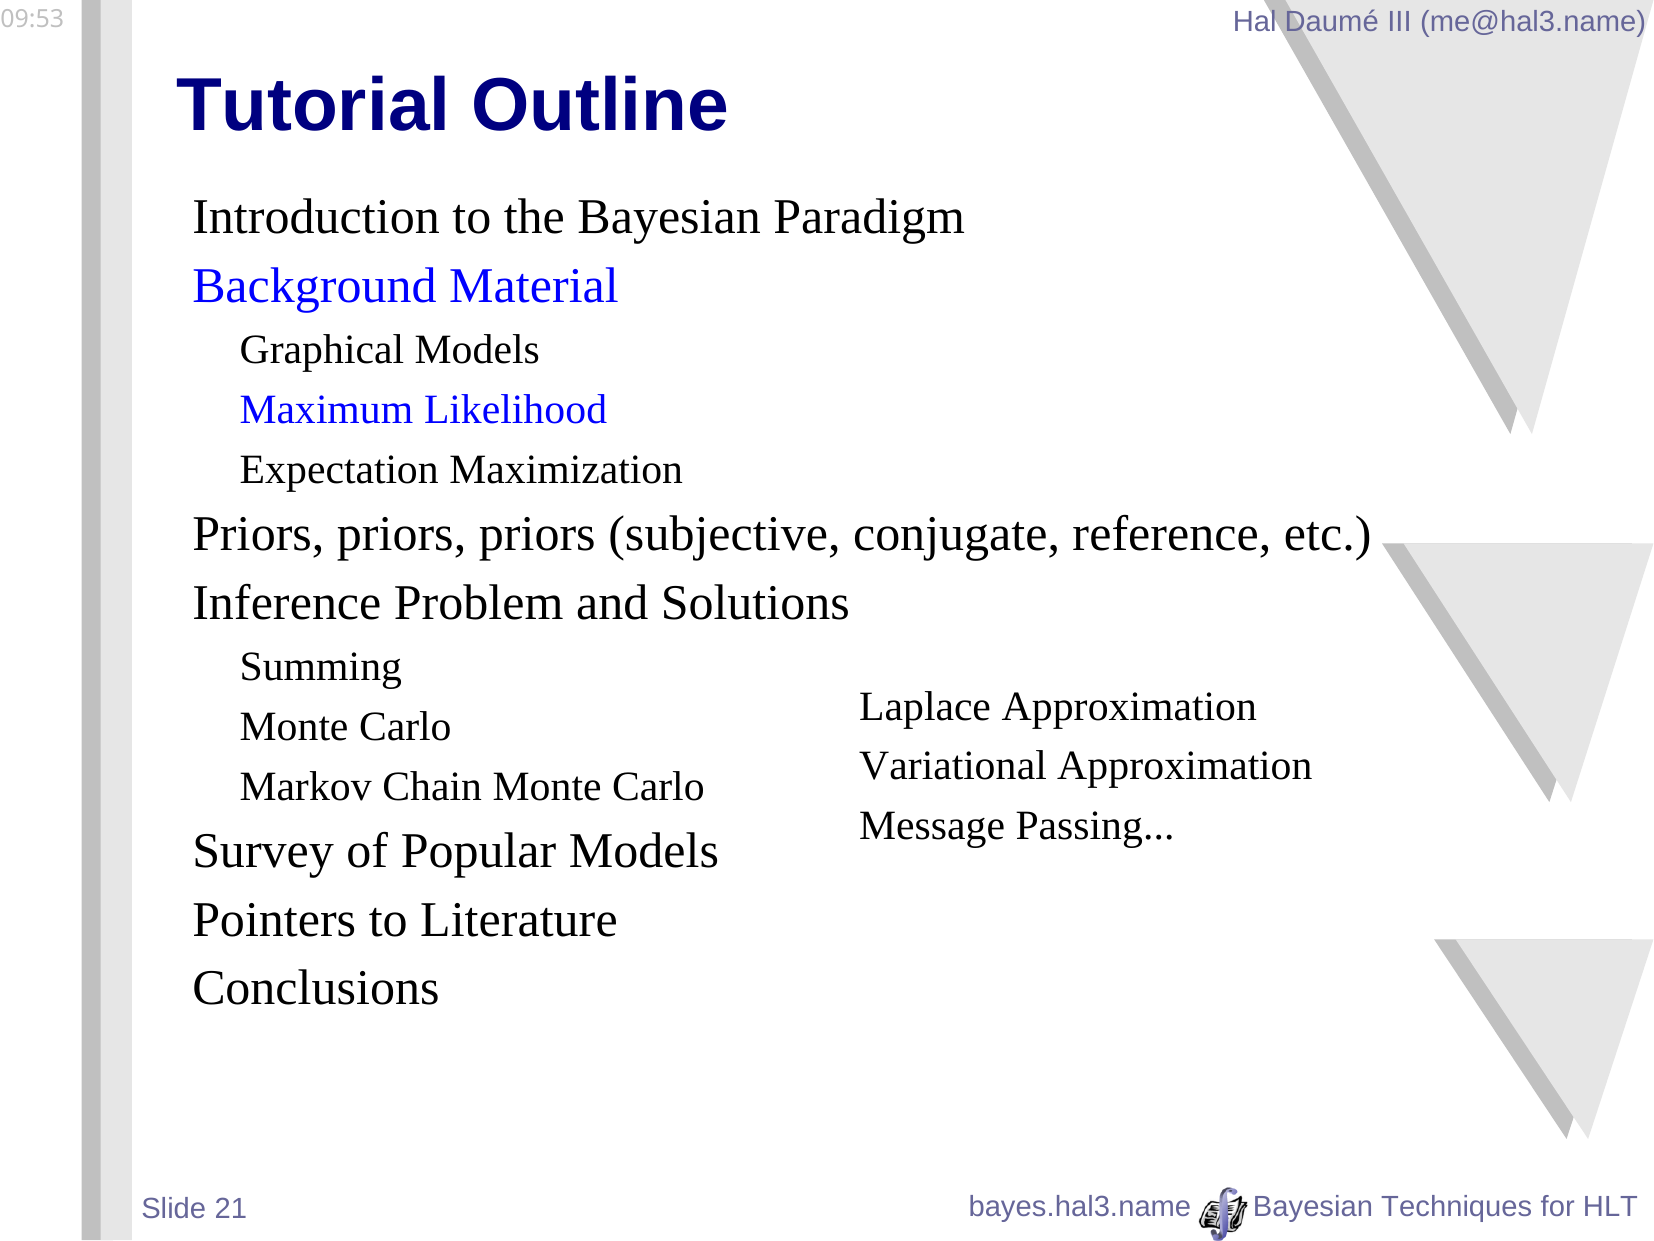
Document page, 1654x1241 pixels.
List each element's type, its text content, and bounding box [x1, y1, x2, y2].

title Tutorial Outline [176, 44, 1509, 166]
picture [1198, 1203, 1248, 1241]
list Laplace Approximation Variational Approximation Message Passing... [800, 682, 1516, 937]
list Introduction to the Bayesian Paradigm Background Material Graphical Models Maximum Likelihood Expectation Maximization Priors, priors, priors (subjective, conjugate, reference, etc.) Inference Problem and Solutions Summing Monte Carlo Markov Chain Monte Carlo Survey of Popular Models Pointers to Literature Conclusions [180, 188, 1512, 1203]
